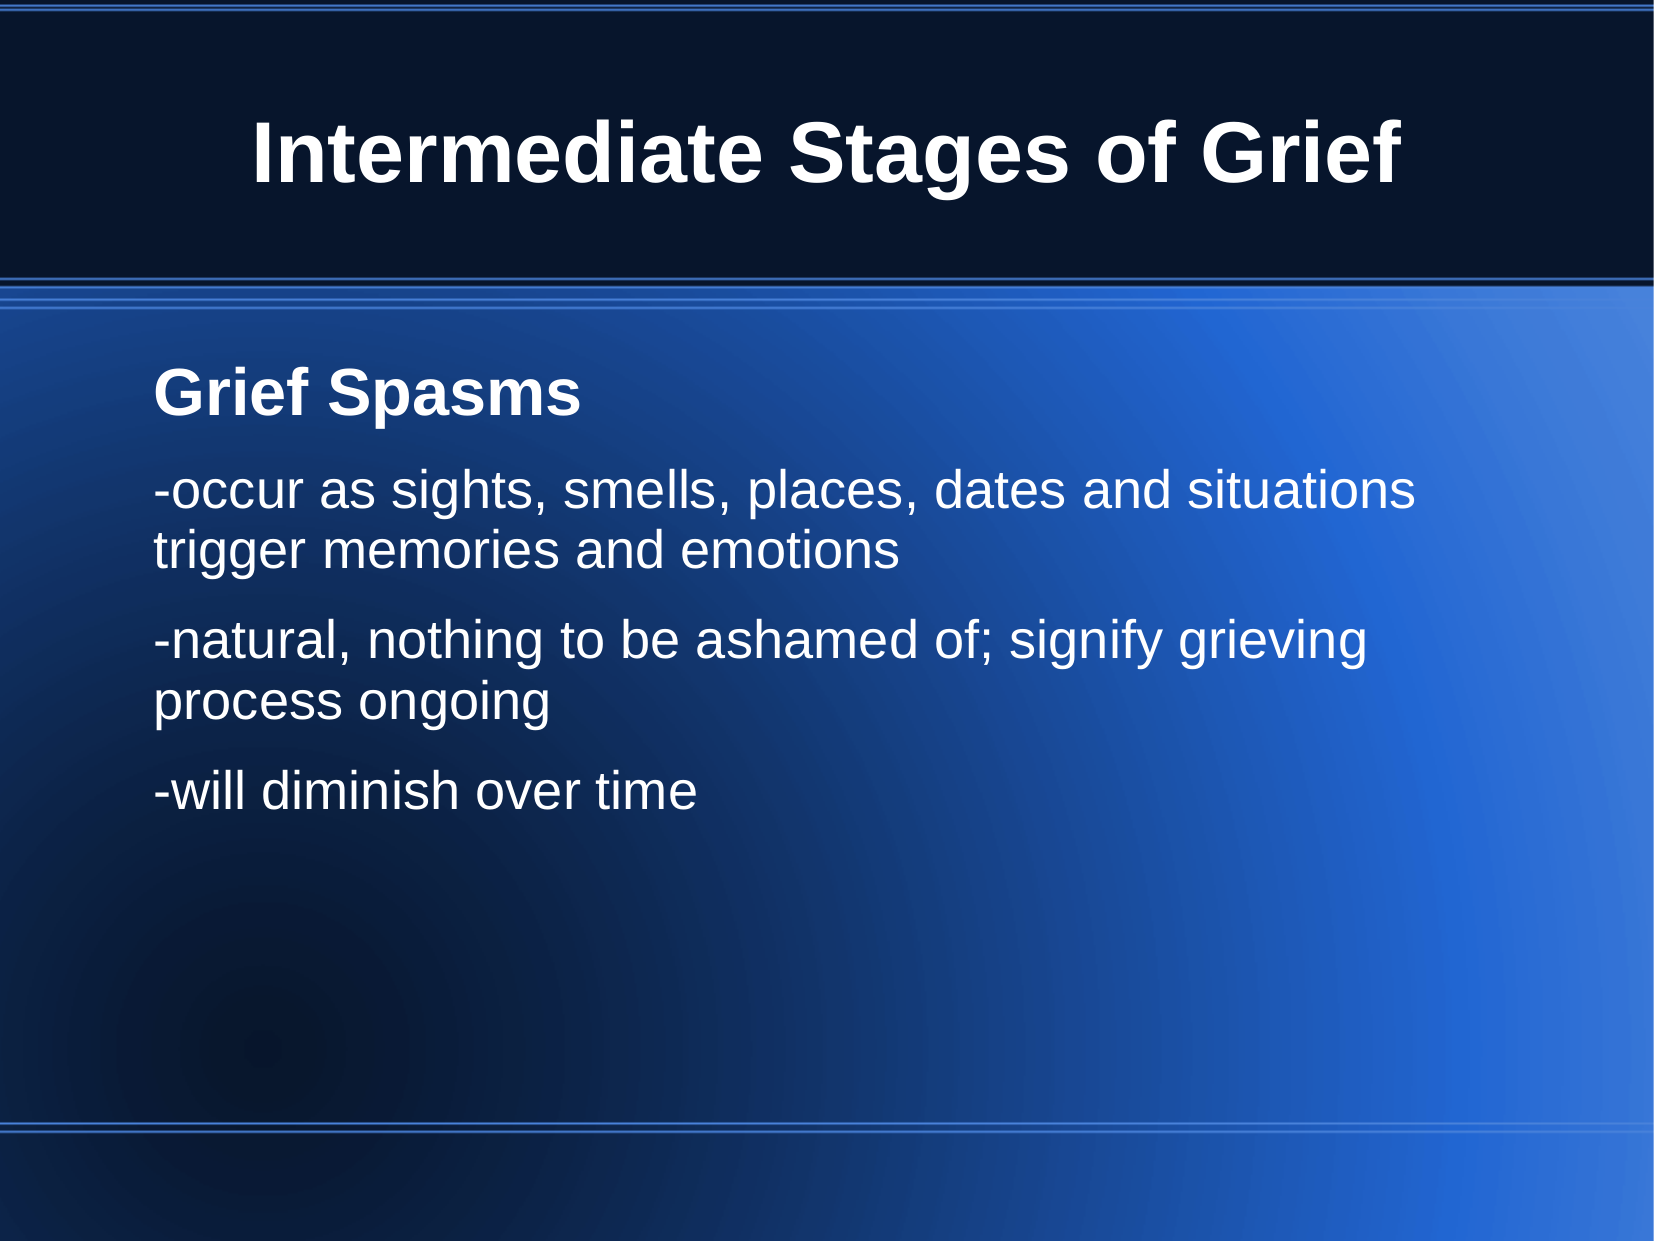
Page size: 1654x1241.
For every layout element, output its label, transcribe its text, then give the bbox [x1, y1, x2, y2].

title Intermediate Stages of Grief [82, 49, 1571, 257]
list Grief Spasms -occur as sights, smells, places, dates and situations trigger memories and emotions -natural, nothing to be ashamed of; signify grieving process ongoing -will diminish over time [82, 355, 1571, 1058]
picture [0, 0, 1654, 1241]
